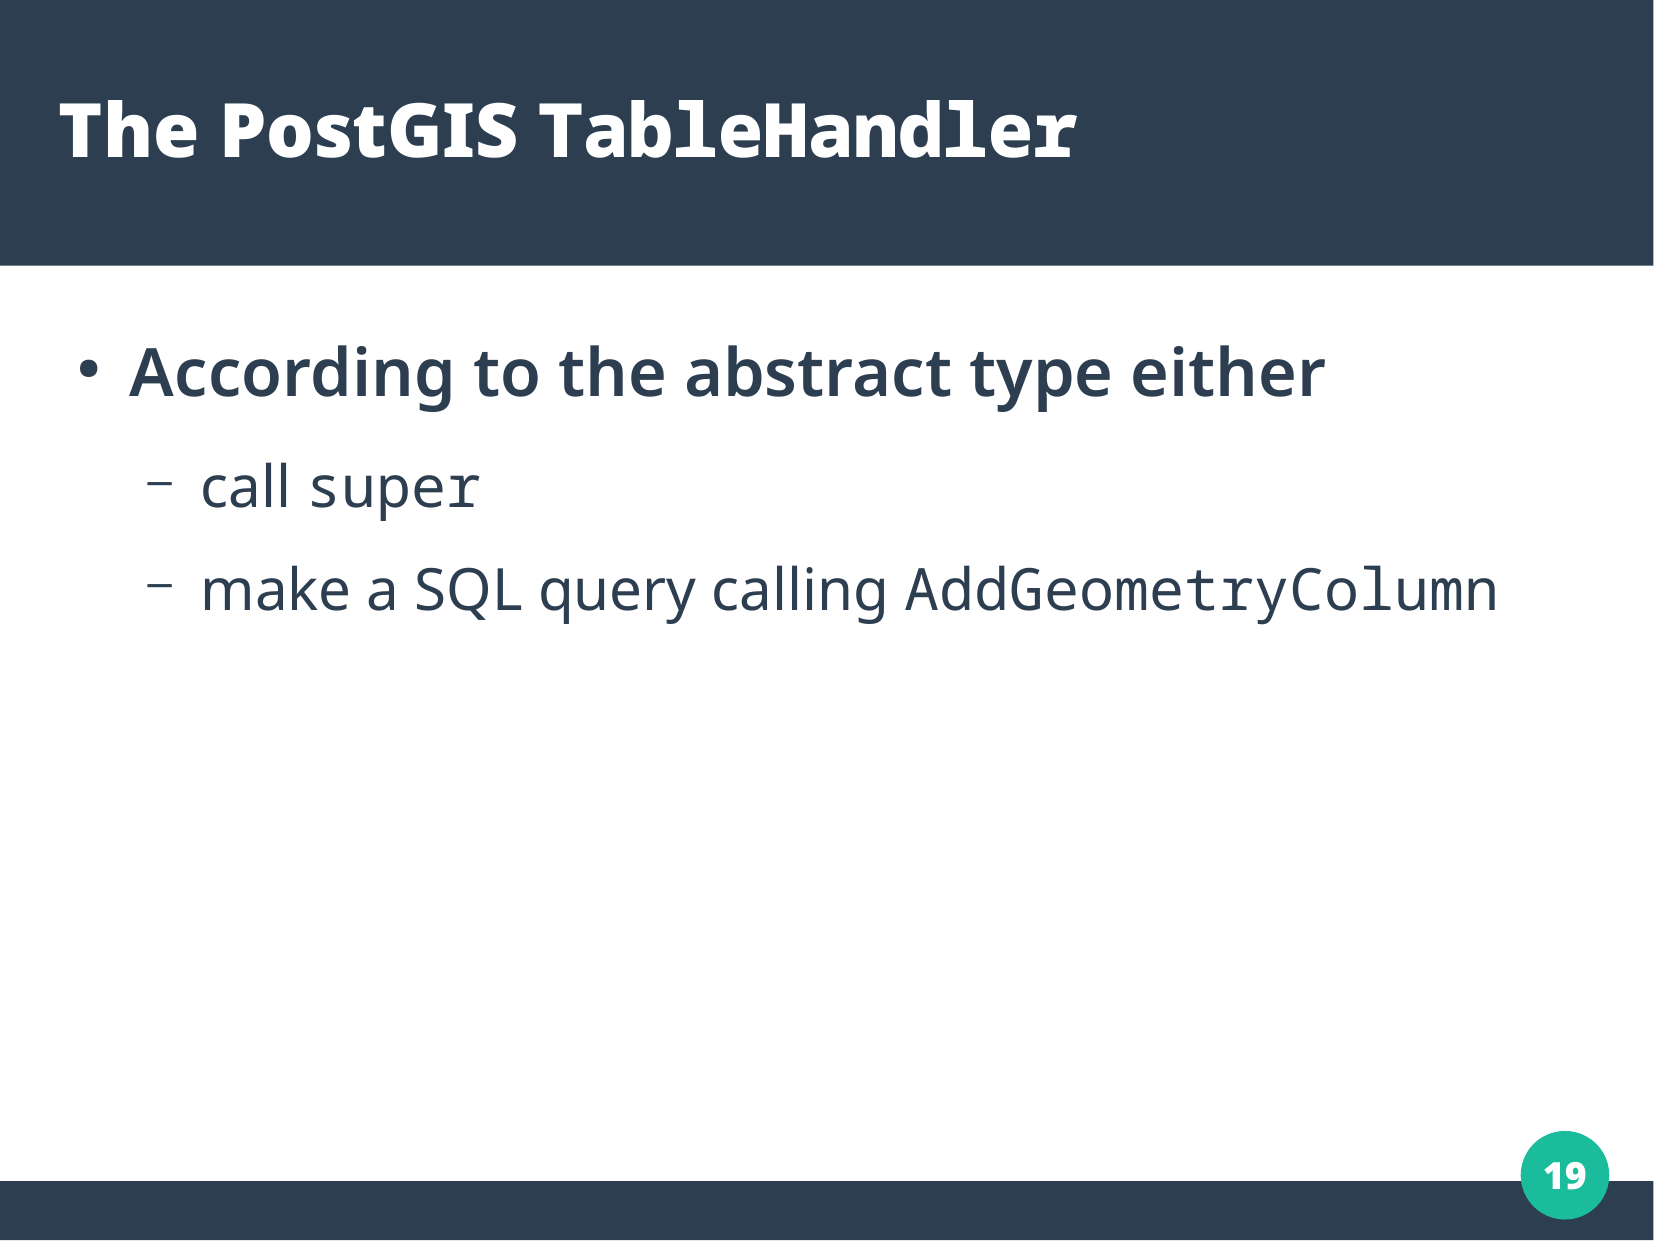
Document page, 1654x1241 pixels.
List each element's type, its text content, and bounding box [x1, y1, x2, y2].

list According to the abstract type either call super make a SQL query calling AddGeometryColumn [59, 324, 1595, 1152]
title The PostGIS TableHandler [59, 49, 1595, 207]
